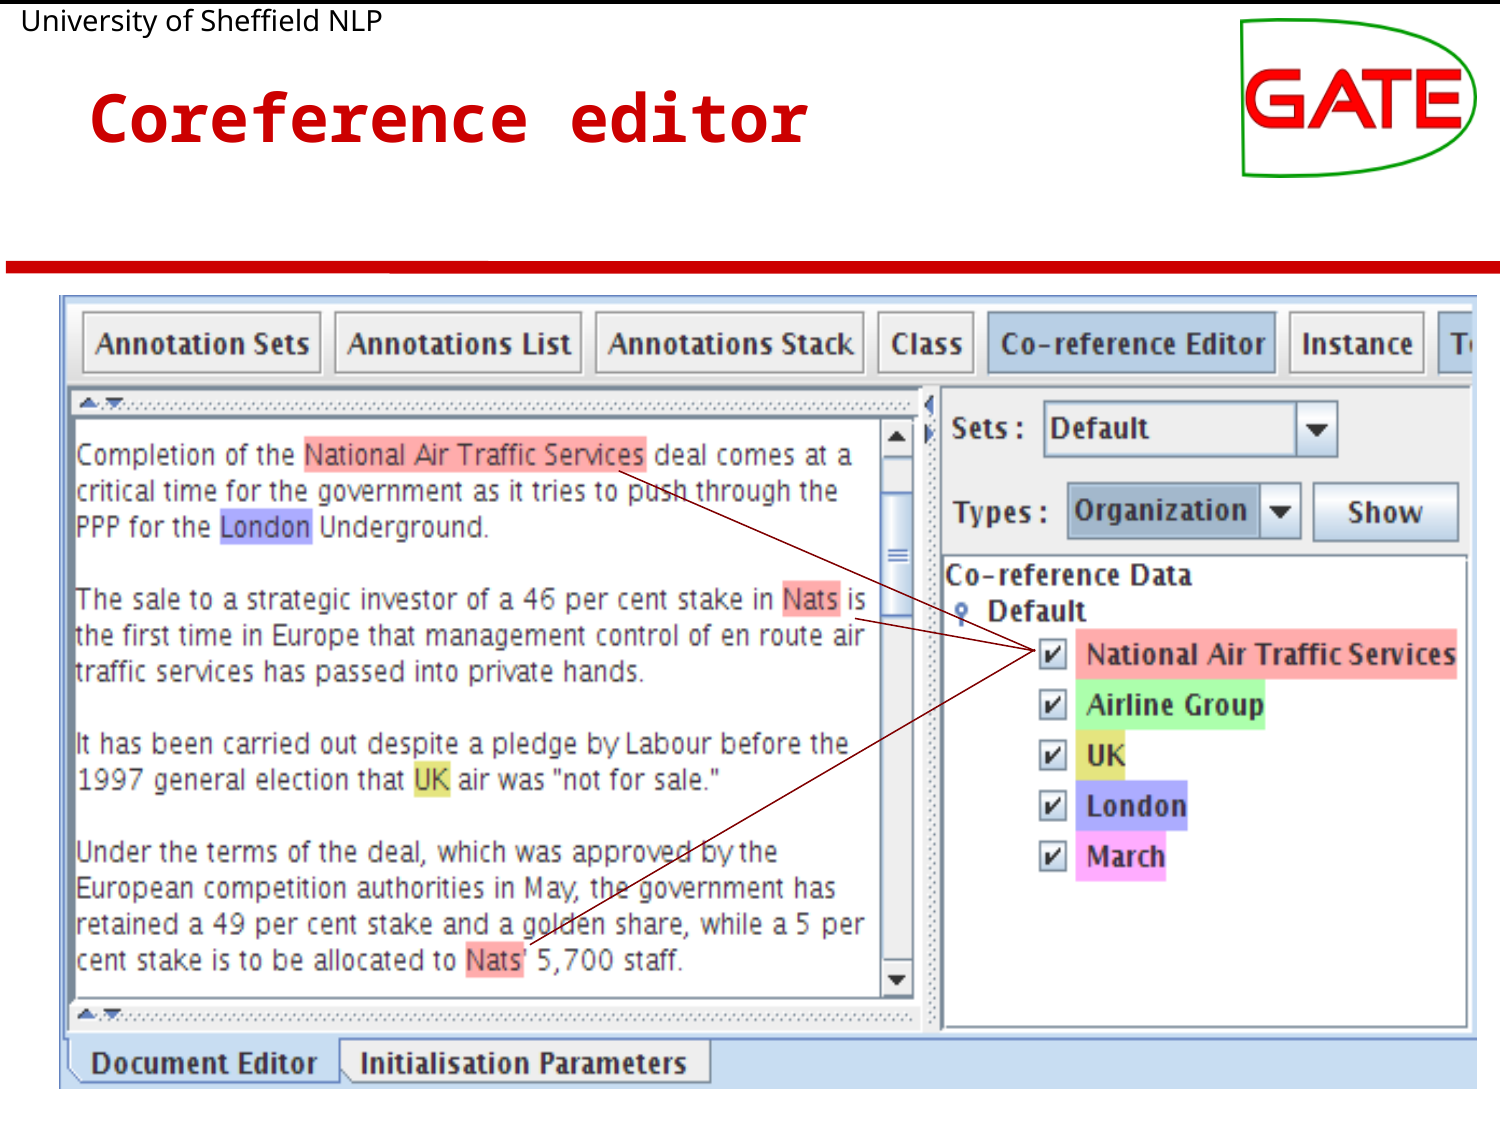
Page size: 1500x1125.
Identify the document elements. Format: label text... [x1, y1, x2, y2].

picture [1424, 18, 1477, 178]
picture [59, 295, 1477, 1089]
text_box [0, 0, 1500, 4]
text_box Coreference editor [75, 13, 1424, 226]
